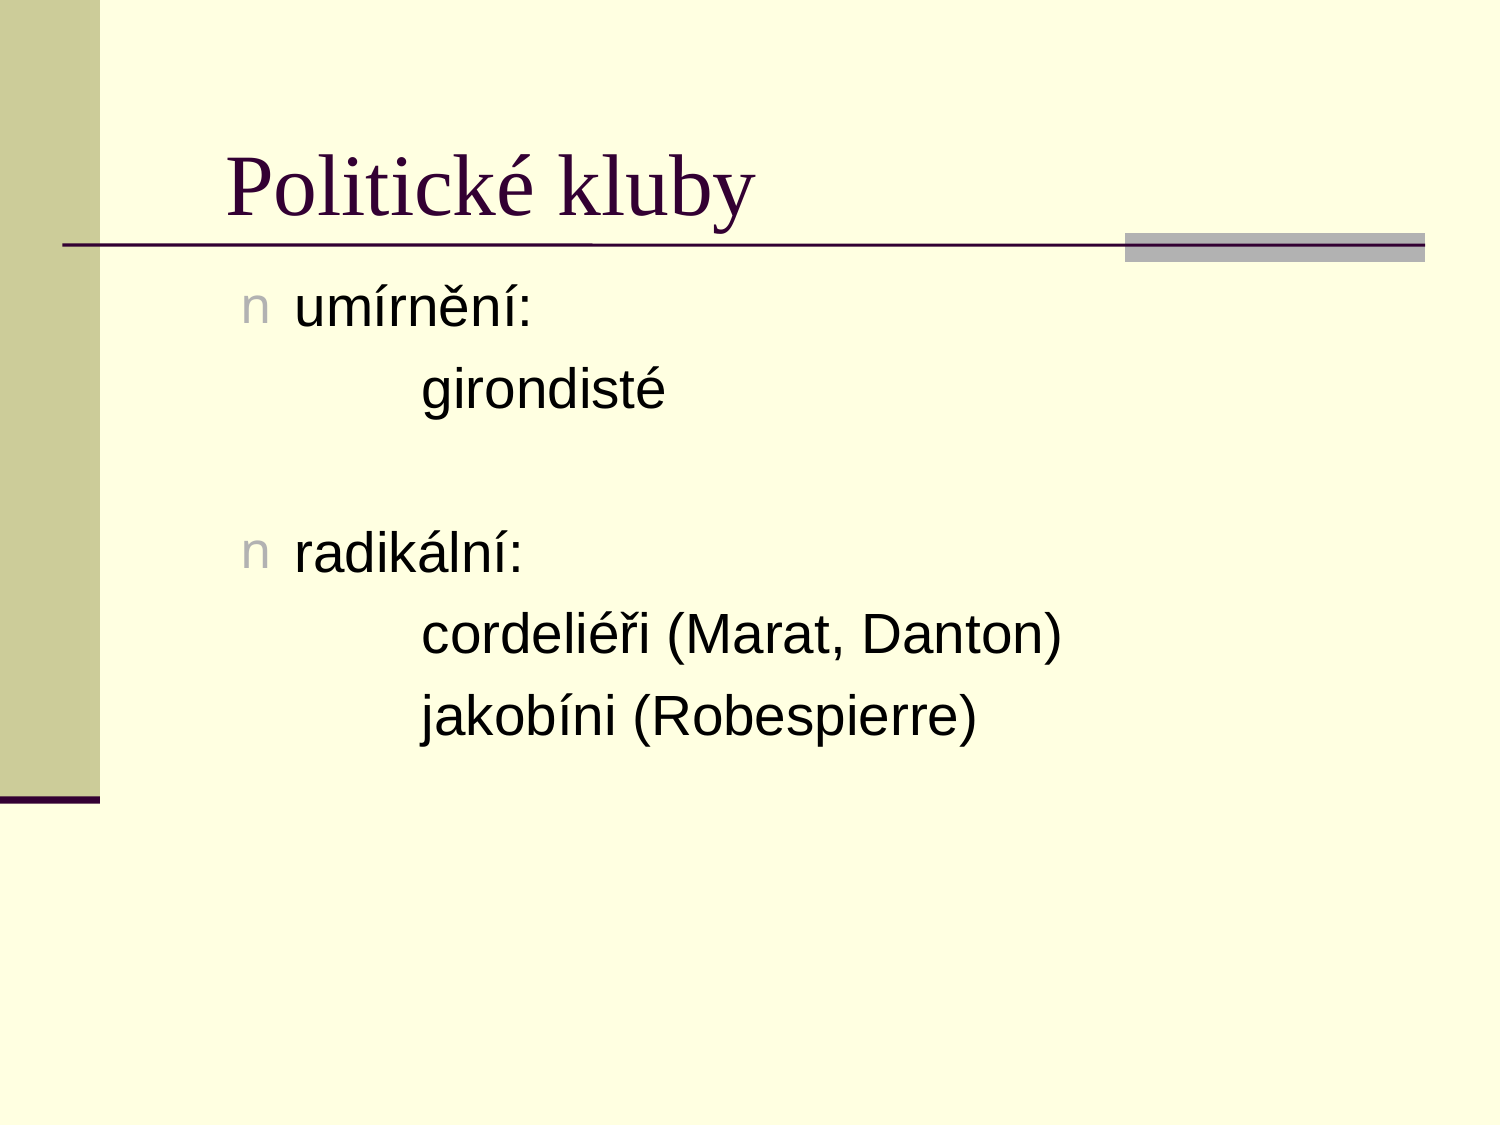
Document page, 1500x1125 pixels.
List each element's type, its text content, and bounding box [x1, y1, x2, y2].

list umírnění: girondisté radikální: cordeliéři (Marat, Danton) jakobíni (Robespierre) [225, 262, 1500, 1006]
title Politické kluby [225, 45, 1500, 234]
